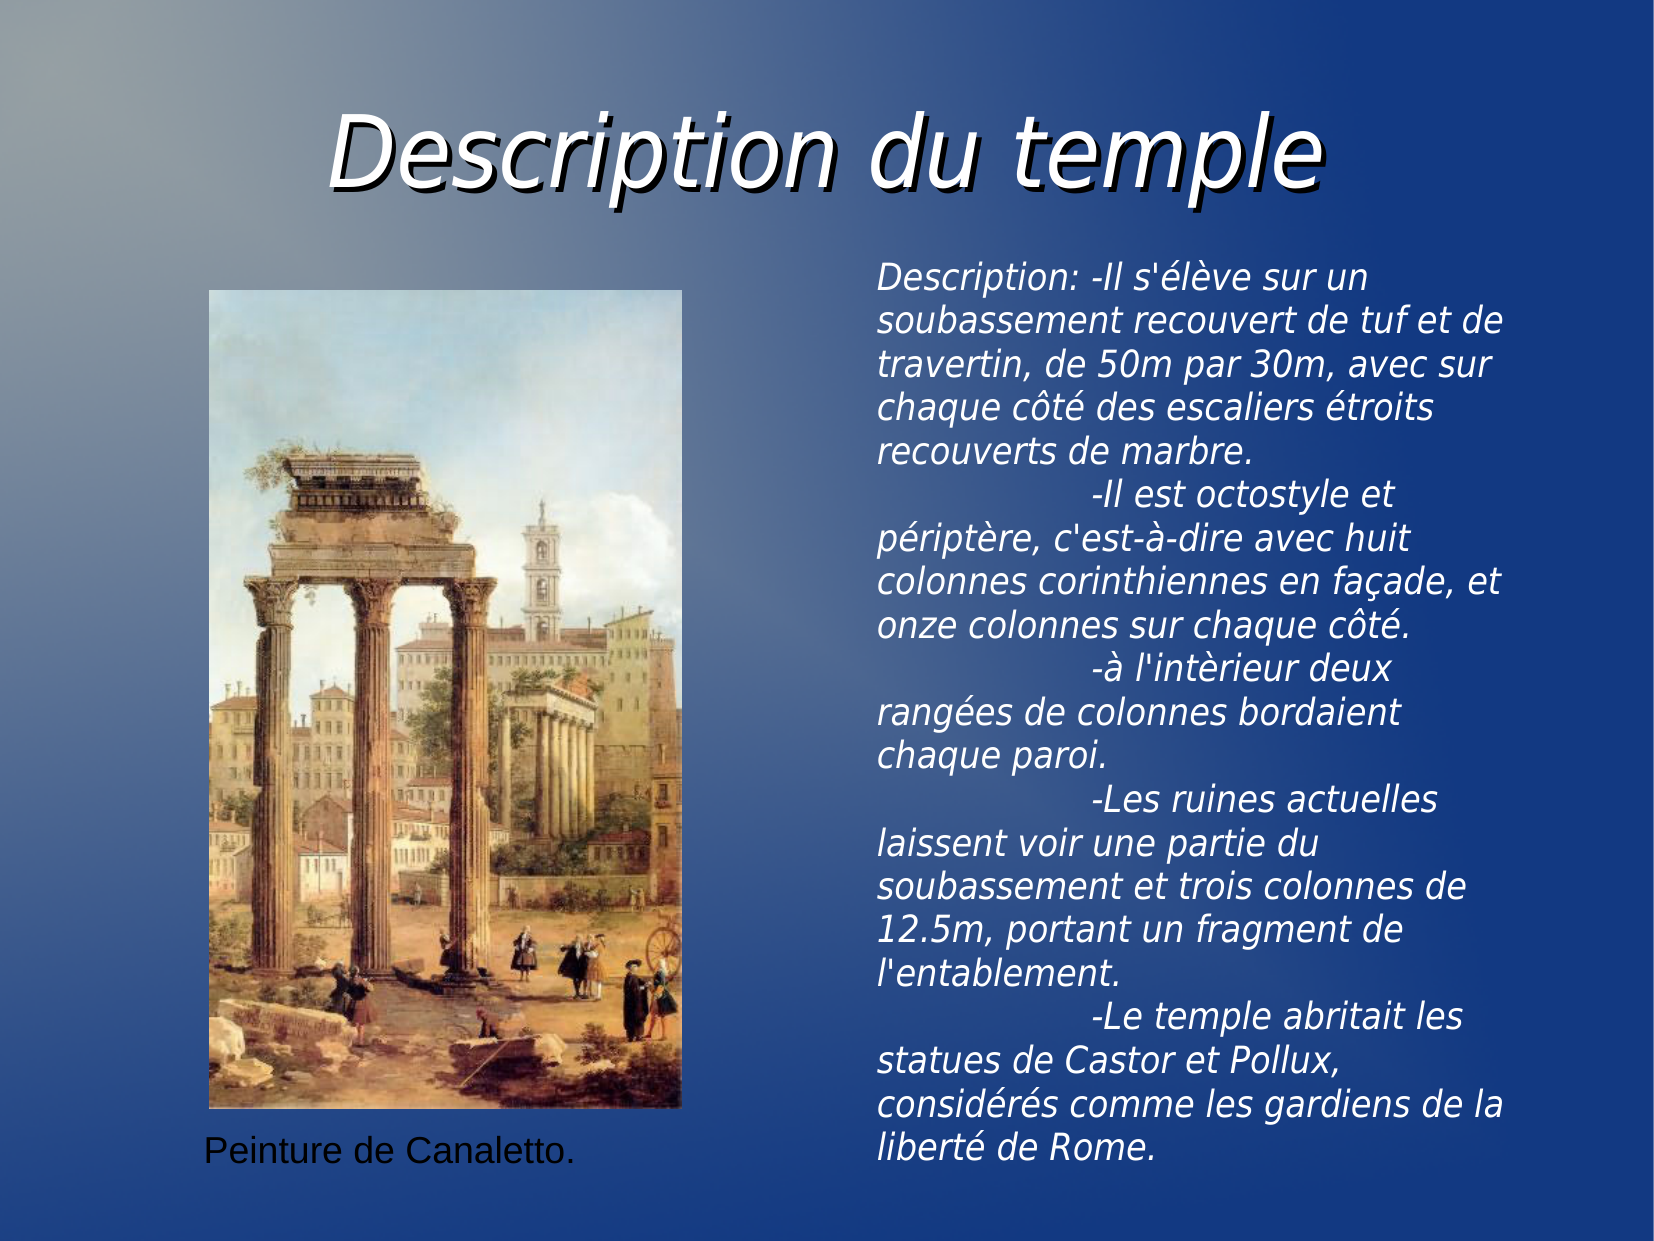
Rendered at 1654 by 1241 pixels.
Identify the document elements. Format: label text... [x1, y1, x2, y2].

picture [0, 0, 1654, 1241]
text_box Description: -Il s'élève sur un soubassement recouvert de tuf et de travertin, de 50m par 30m, avec sur chaque côté des escaliers étroits recouverts de marbre. -Il est octostyle et périptère, c'est-à-dire avec huit colonnes corinthiennes en façade, et onze colonnes sur chaque côté. -à l'intèrieur deux rangées de colonnes bordaient chaque paroi. -Les ruines actuelles laissent voir une partie du soubassement et trois colonnes de 12.5m, portant un fragment de l'entablement. -Le temple abritait les statues de Castor et Pollux, considérés comme les gardiens de la liberté de Rome. [862, 257, 1548, 1177]
title Description du temple [82, 49, 1571, 257]
text_box Peinture de Canaletto. [188, 1122, 733, 1241]
